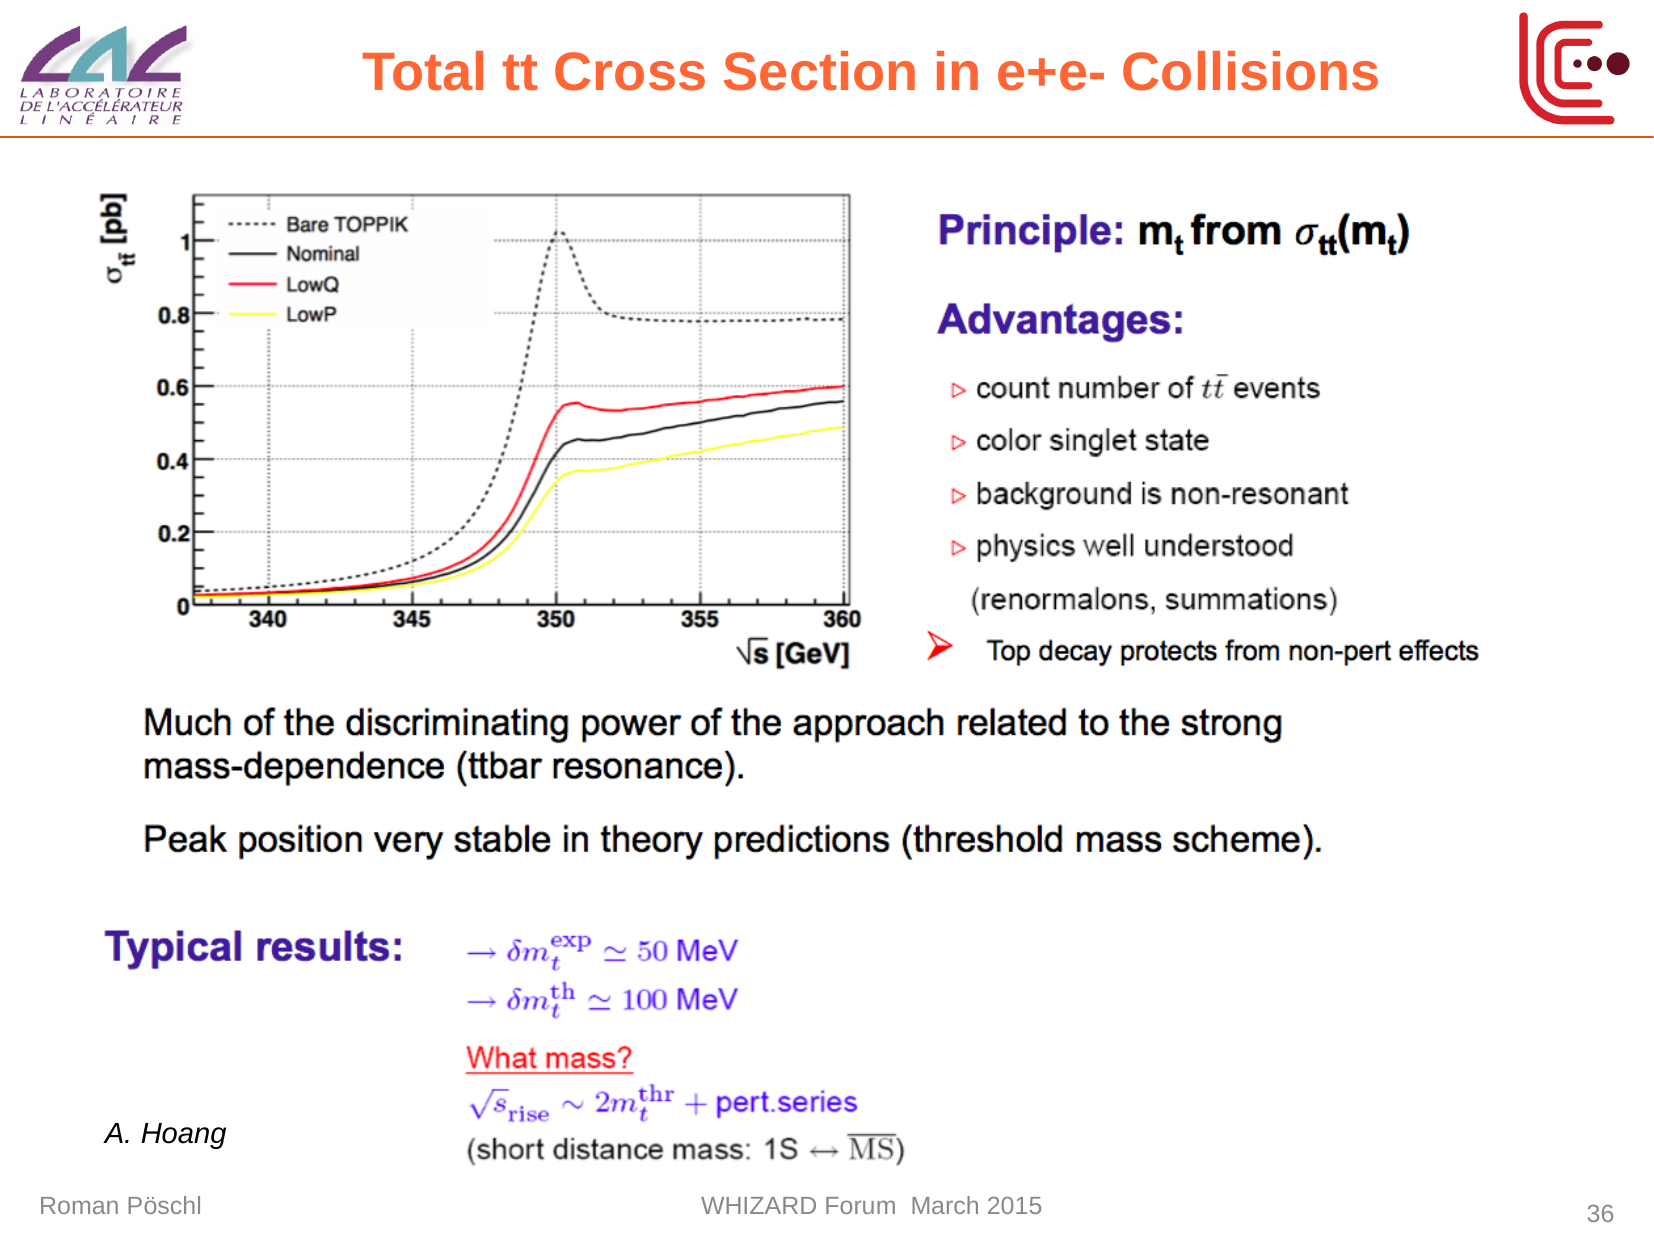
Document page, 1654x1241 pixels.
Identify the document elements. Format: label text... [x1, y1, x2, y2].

picture [1508, 2, 1641, 135]
picture [17, 22, 199, 127]
picture [23, 154, 1653, 1184]
text_box A. Hoang [90, 1110, 254, 1159]
title Total tt Cross Section in e+e- Collisions [128, 29, 1617, 113]
